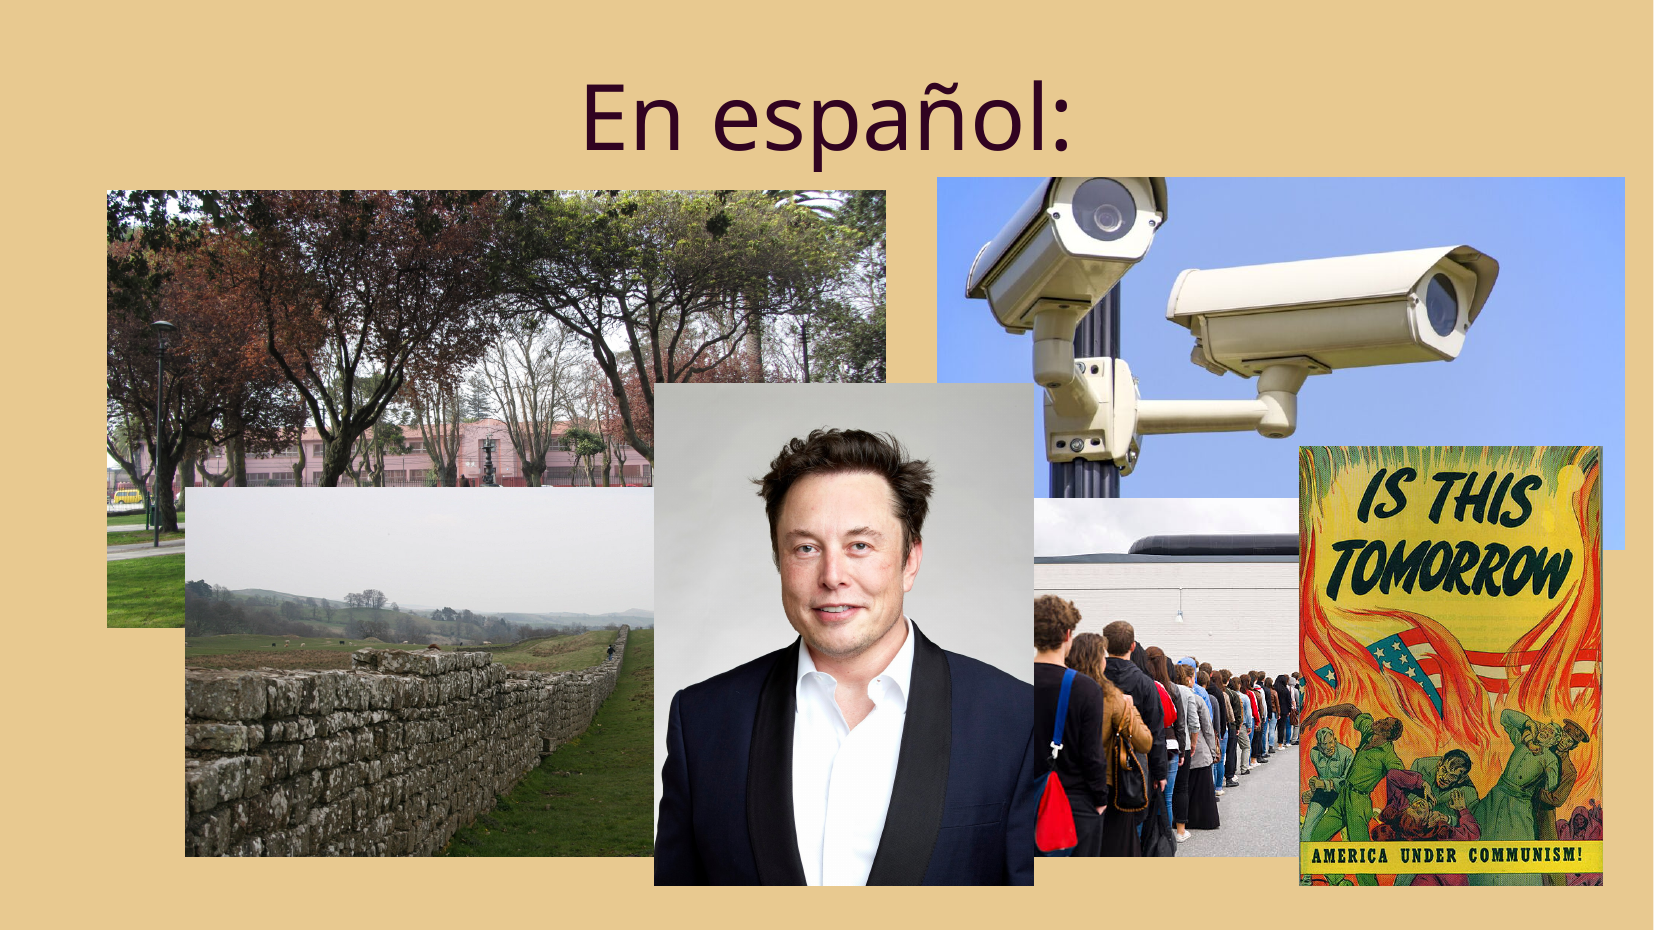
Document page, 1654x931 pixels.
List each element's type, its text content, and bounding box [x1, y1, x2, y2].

picture [107, 177, 1625, 886]
title En español: [82, 37, 1571, 193]
